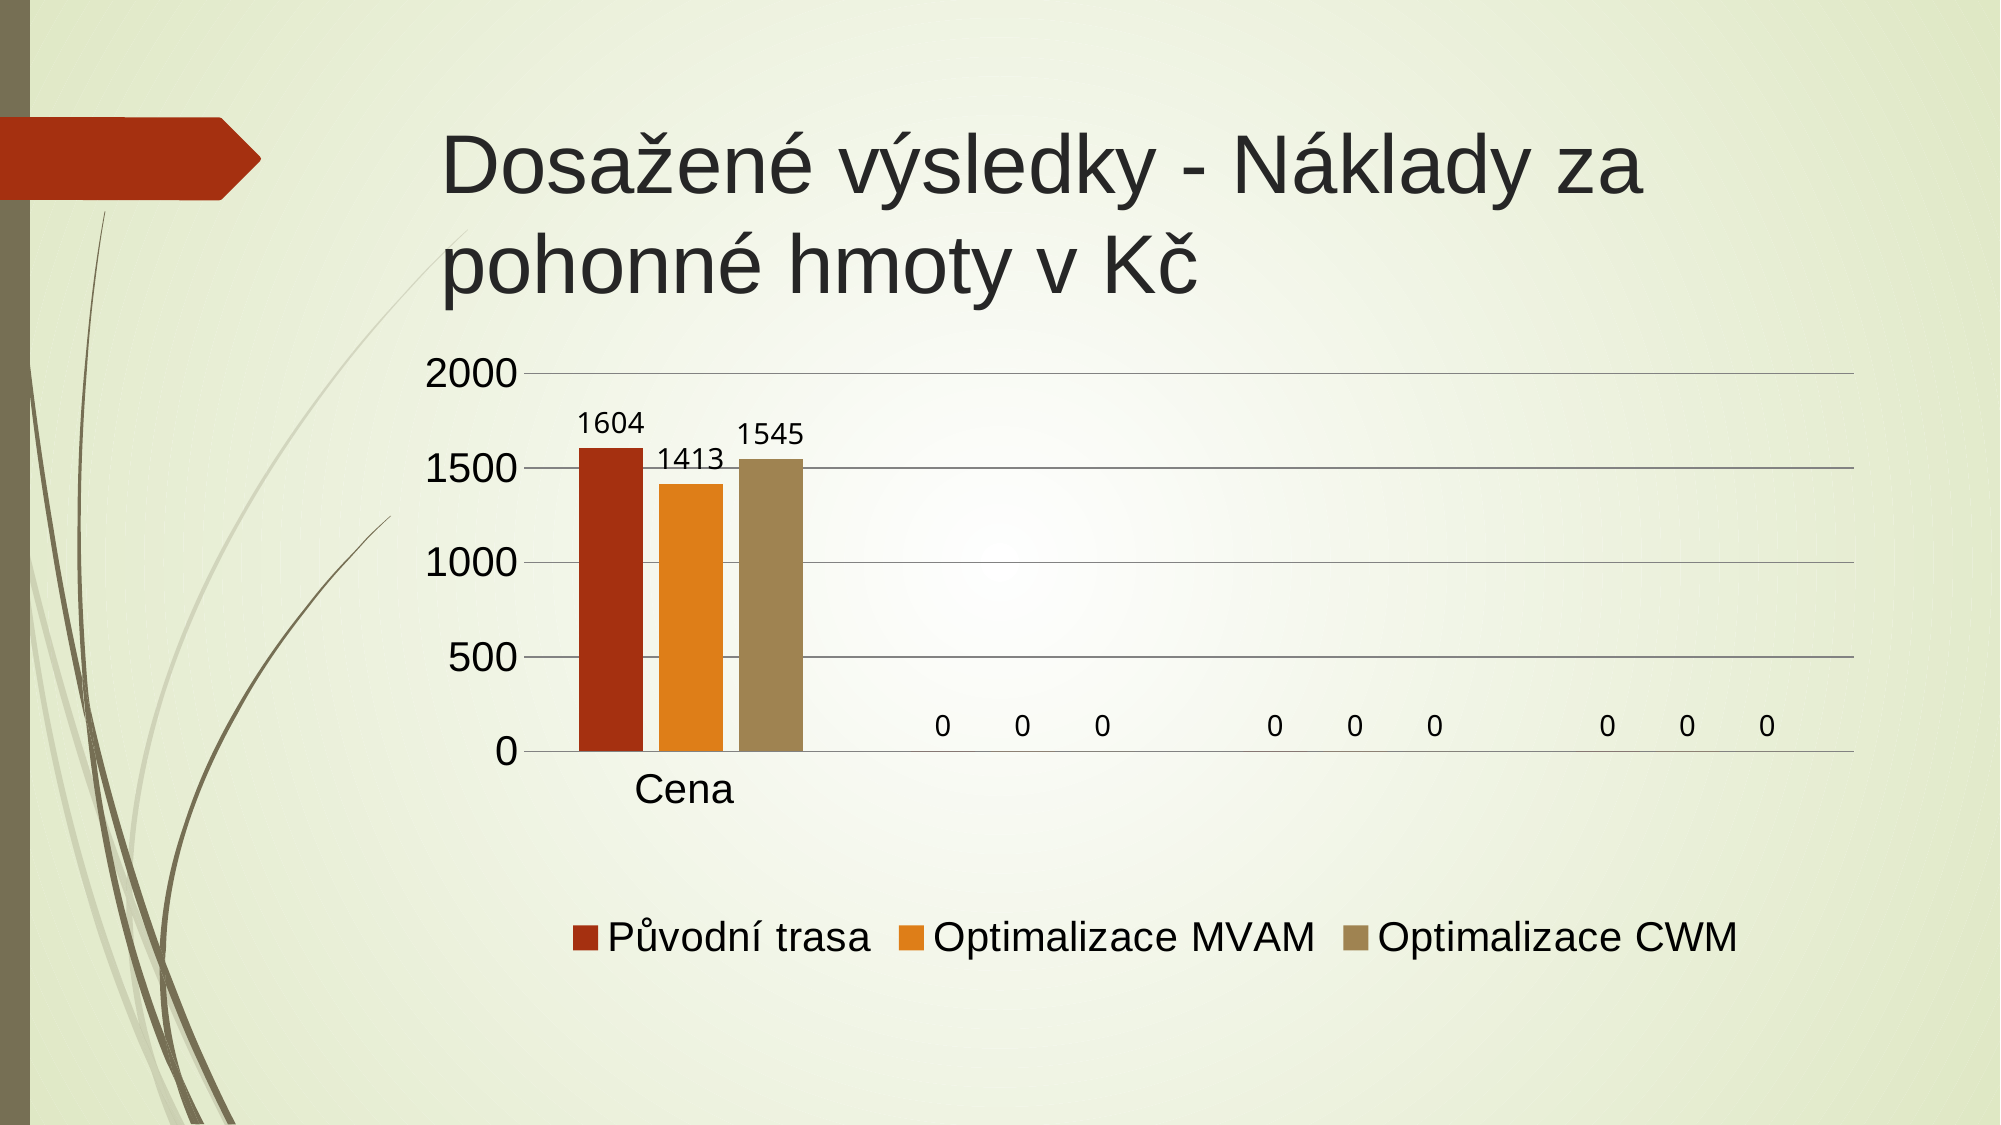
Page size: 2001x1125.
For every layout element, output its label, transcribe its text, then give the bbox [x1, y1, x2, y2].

title Dosažené výsledky - Náklady za pohonné hmoty v Kč [425, 102, 1888, 313]
chart [424, 350, 1888, 970]
